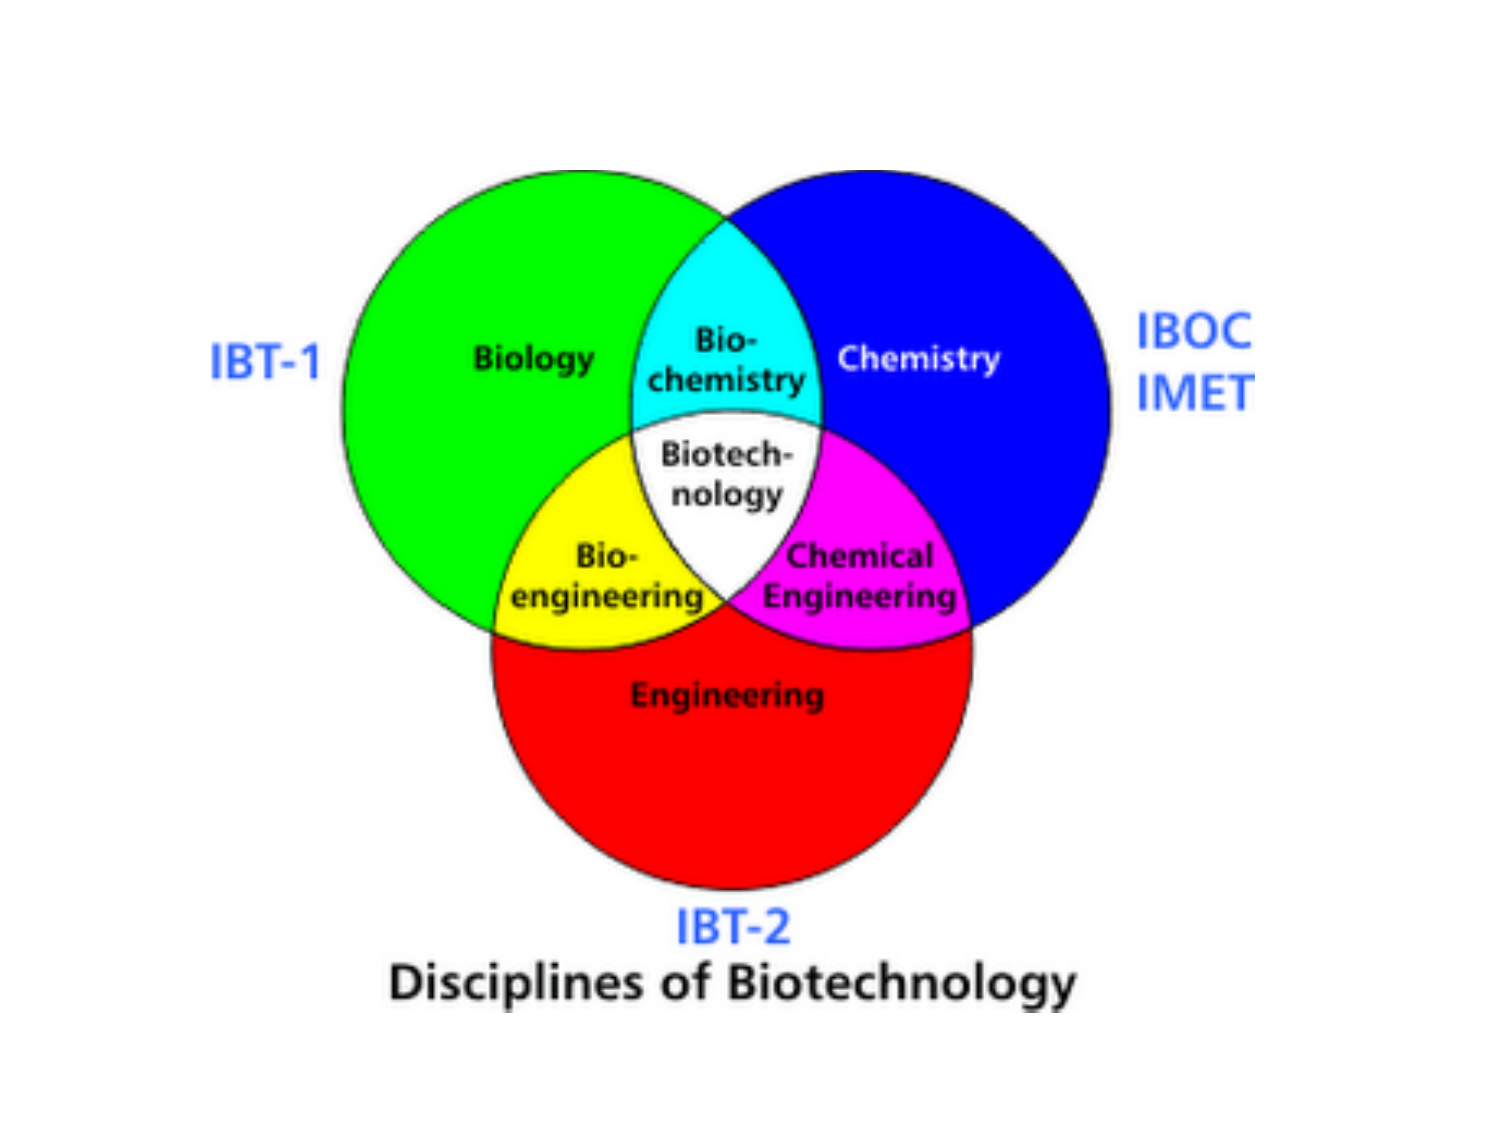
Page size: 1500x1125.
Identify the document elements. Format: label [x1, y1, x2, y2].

picture [210, 170, 1255, 1013]
